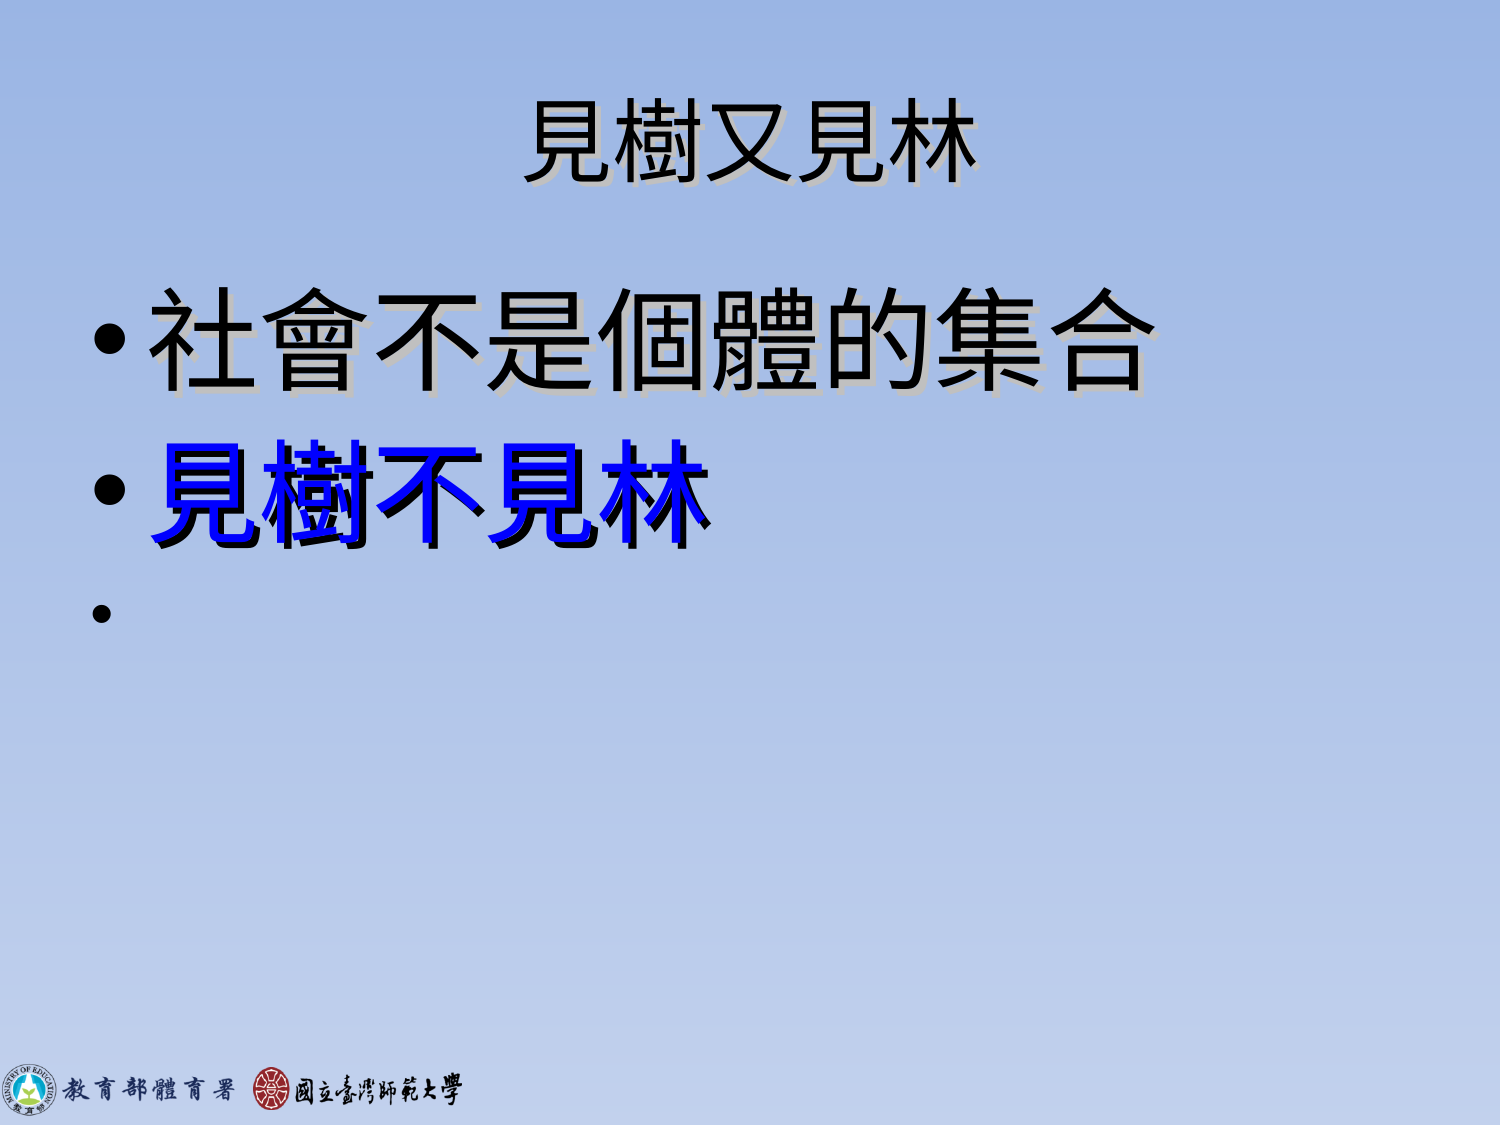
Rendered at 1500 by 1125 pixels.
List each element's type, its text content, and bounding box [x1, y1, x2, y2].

title 見樹又見林 [75, 45, 1426, 233]
list 社會不是個體的集合 見樹不見林 [75, 262, 1426, 1005]
